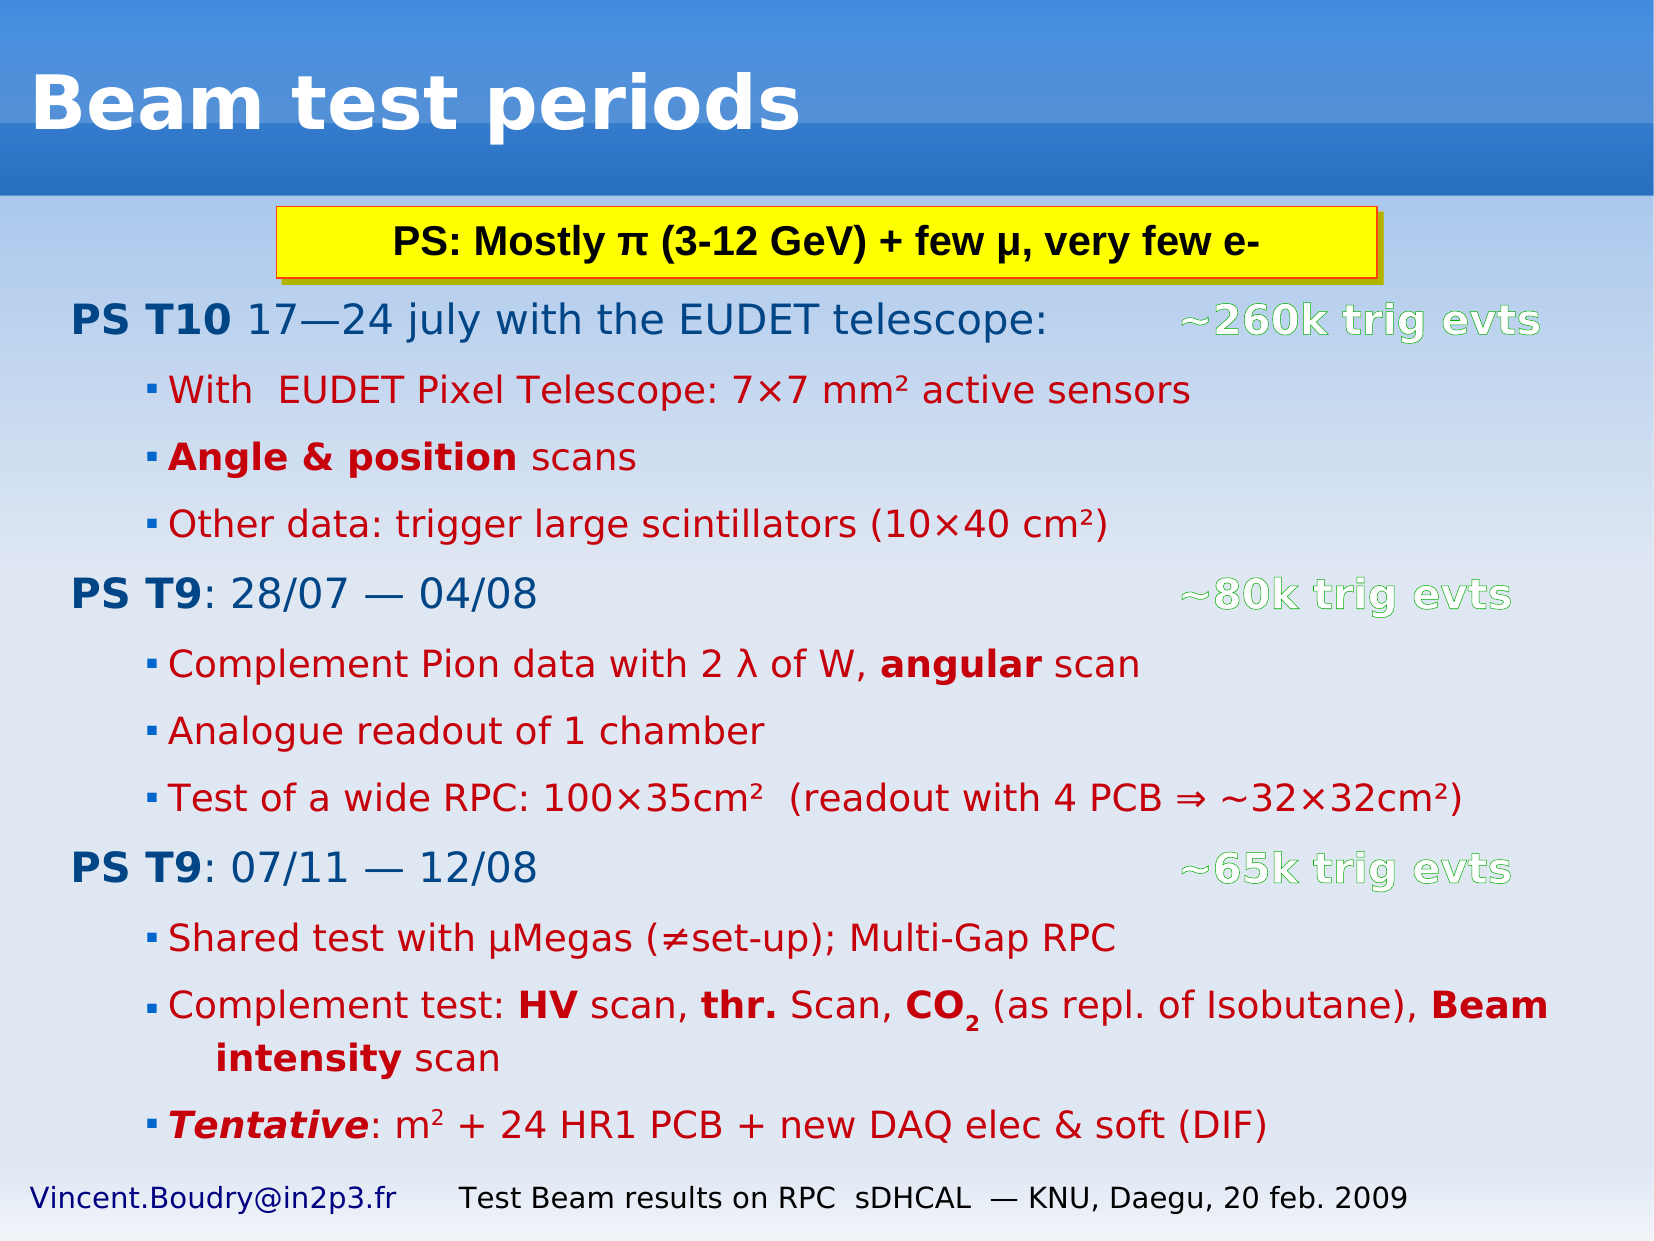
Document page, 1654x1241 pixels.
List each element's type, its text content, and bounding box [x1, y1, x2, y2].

text_box PS: Mostly π (3-12 GeV) + few μ, very few e- [276, 206, 1377, 278]
picture [0, 0, 1654, 1241]
title Beam test periods [29, 0, 1654, 208]
list PS T10 17—24 july with the EUDET telescope: ~260k trig evts With EUDET Pixel Telescope: 7×7 mm² active sensors Angle & position scans Other data: trigger large scintillators (10×40 cm²) PS T9: 28/07 — 04/08 ~80k trig evts Complement Pion data with 2 λ of W, angular scan Analogue readout of 1 chamber Test of a wide RPC: 100×35cm² (readout with 4 PCB ⇒ ~32×32cm²) PS T9: 07/11 — 12/08 ~65k trig evts Shared test with µMegas (≠set-up); Multi-Gap RPC Complement test: HV scan, thr. Scan, CO2 (as repl. of Isobutane), Beam intensity scan Tentative: m2 + 24 HR1 PCB + new DAQ elec & soft (DIF) [70, 295, 1606, 1197]
